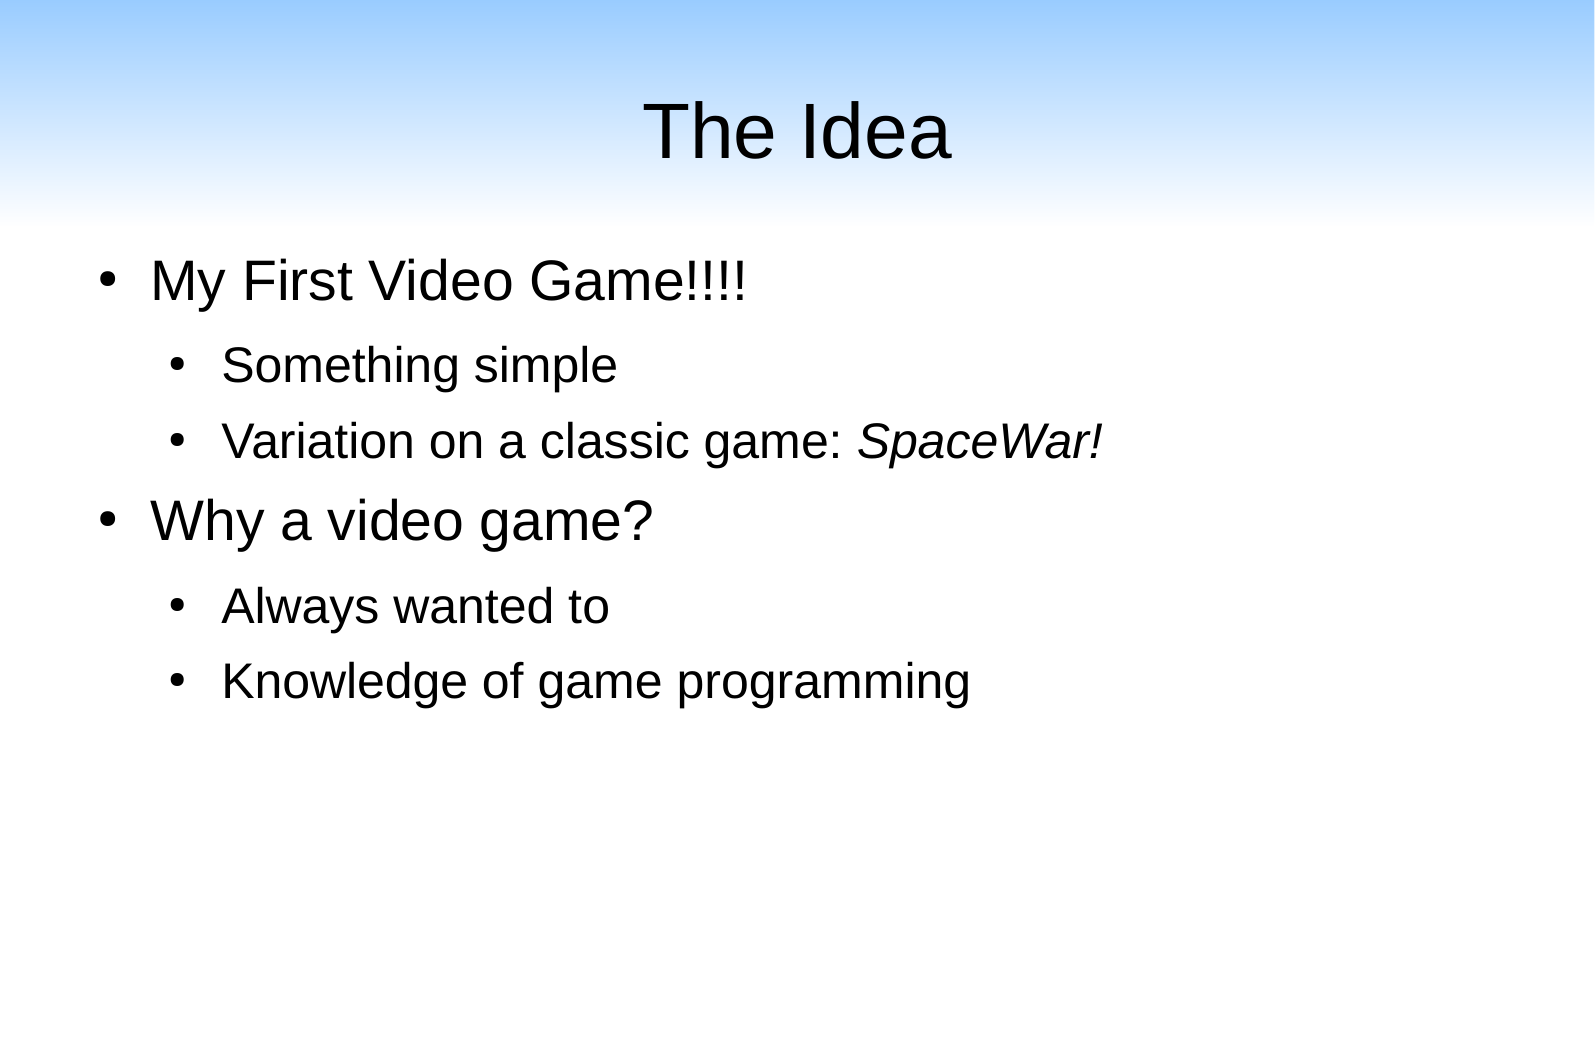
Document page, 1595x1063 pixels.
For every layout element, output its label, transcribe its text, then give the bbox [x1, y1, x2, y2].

title The Idea [79, 42, 1515, 220]
list My First Video Game!!!! Something simple Variation on a classic game: SpaceWar! Why a video game? Always wanted to Knowledge of game programming [79, 248, 1515, 710]
text_box [0, 0, 1595, 226]
